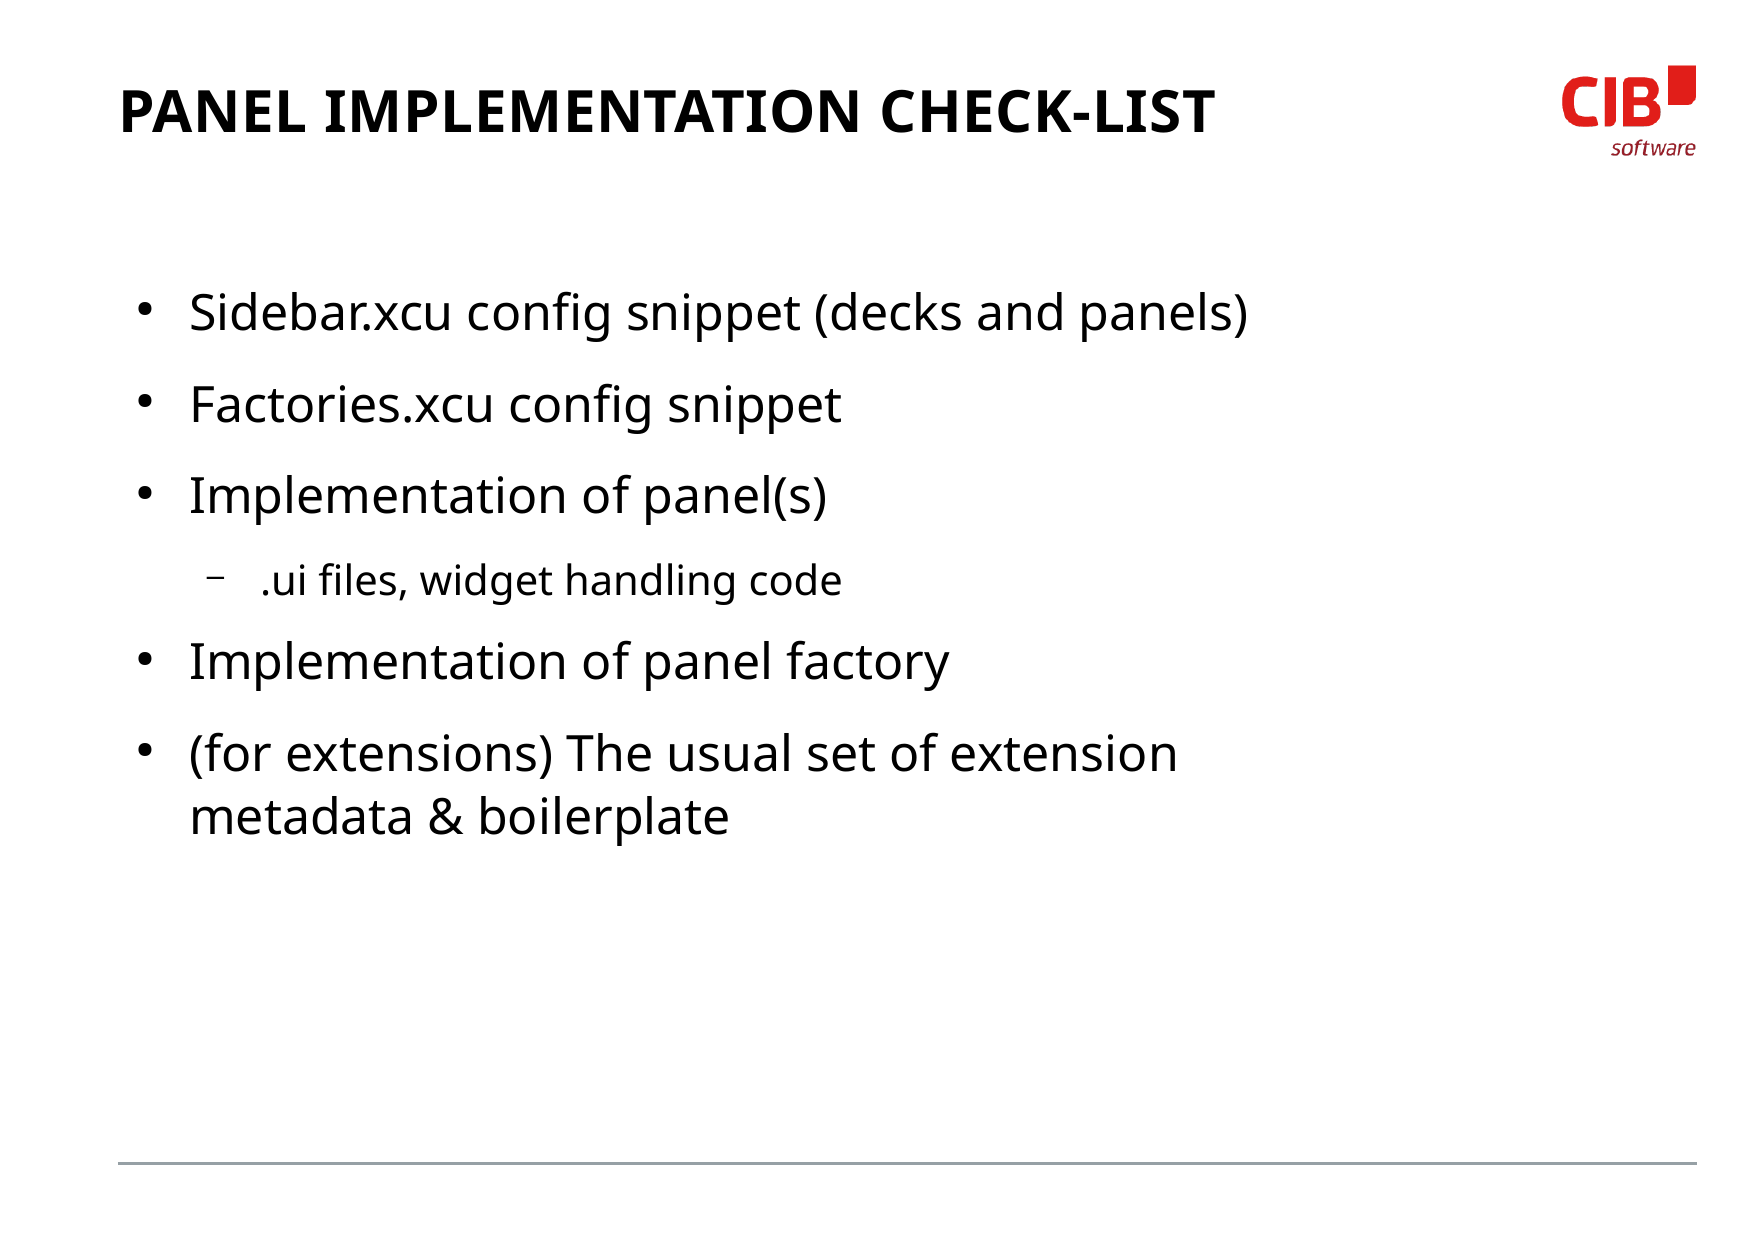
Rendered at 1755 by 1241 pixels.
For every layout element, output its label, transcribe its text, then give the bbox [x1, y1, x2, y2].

list Sidebar.xcu config snippet (decks and panels) Factories.xcu config snippet Implementation of panel(s) .ui files, widget handling code Implementation of panel factory (for extensions) The usual set of extension metadata & boilerplate [118, 277, 1359, 1118]
picture [1561, 64, 1696, 156]
title Panel Implementation Check-Listl [118, 73, 1388, 251]
